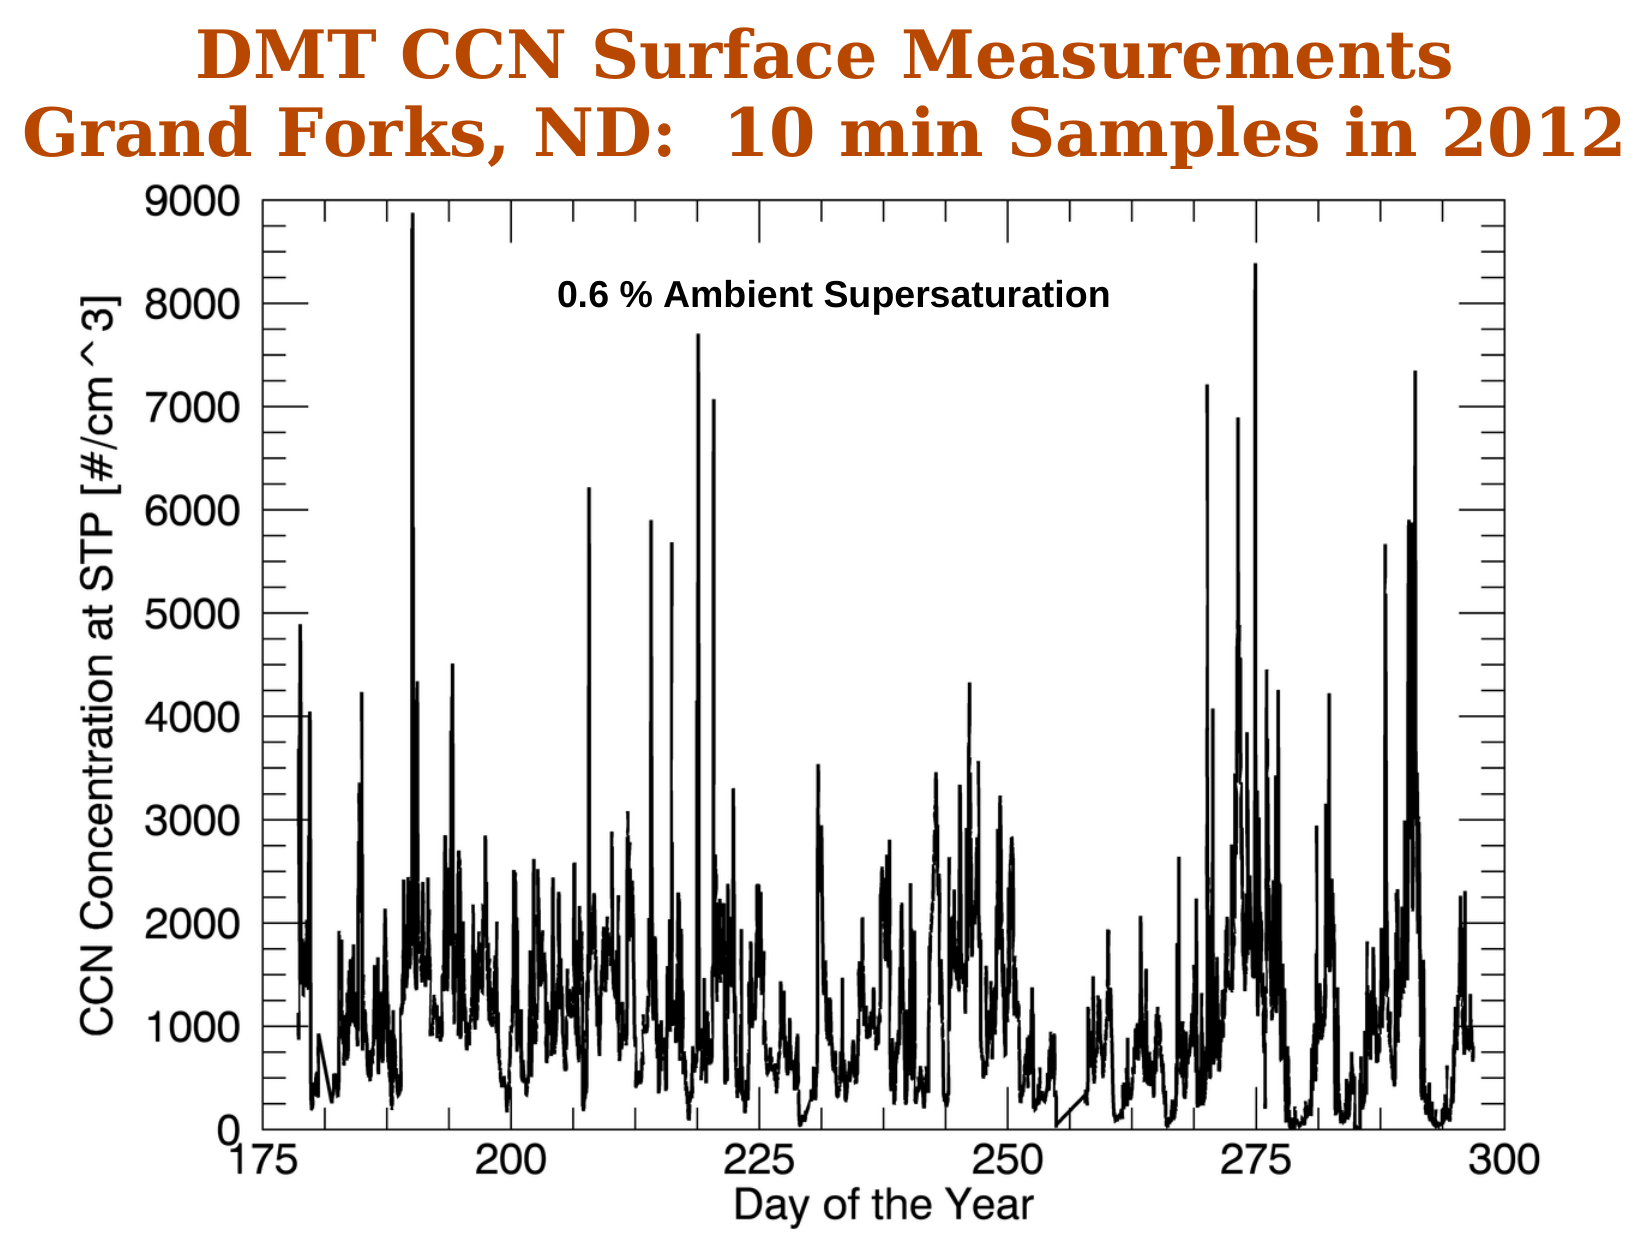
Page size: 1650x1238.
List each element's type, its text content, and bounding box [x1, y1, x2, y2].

text_box 0.6 % Ambient Supersaturation [542, 262, 1126, 323]
title DMT CCN Surface Measurements Grand Forks, ND: 10 min Samples in 2012 [2, 0, 1649, 187]
picture [49, 169, 1550, 1238]
